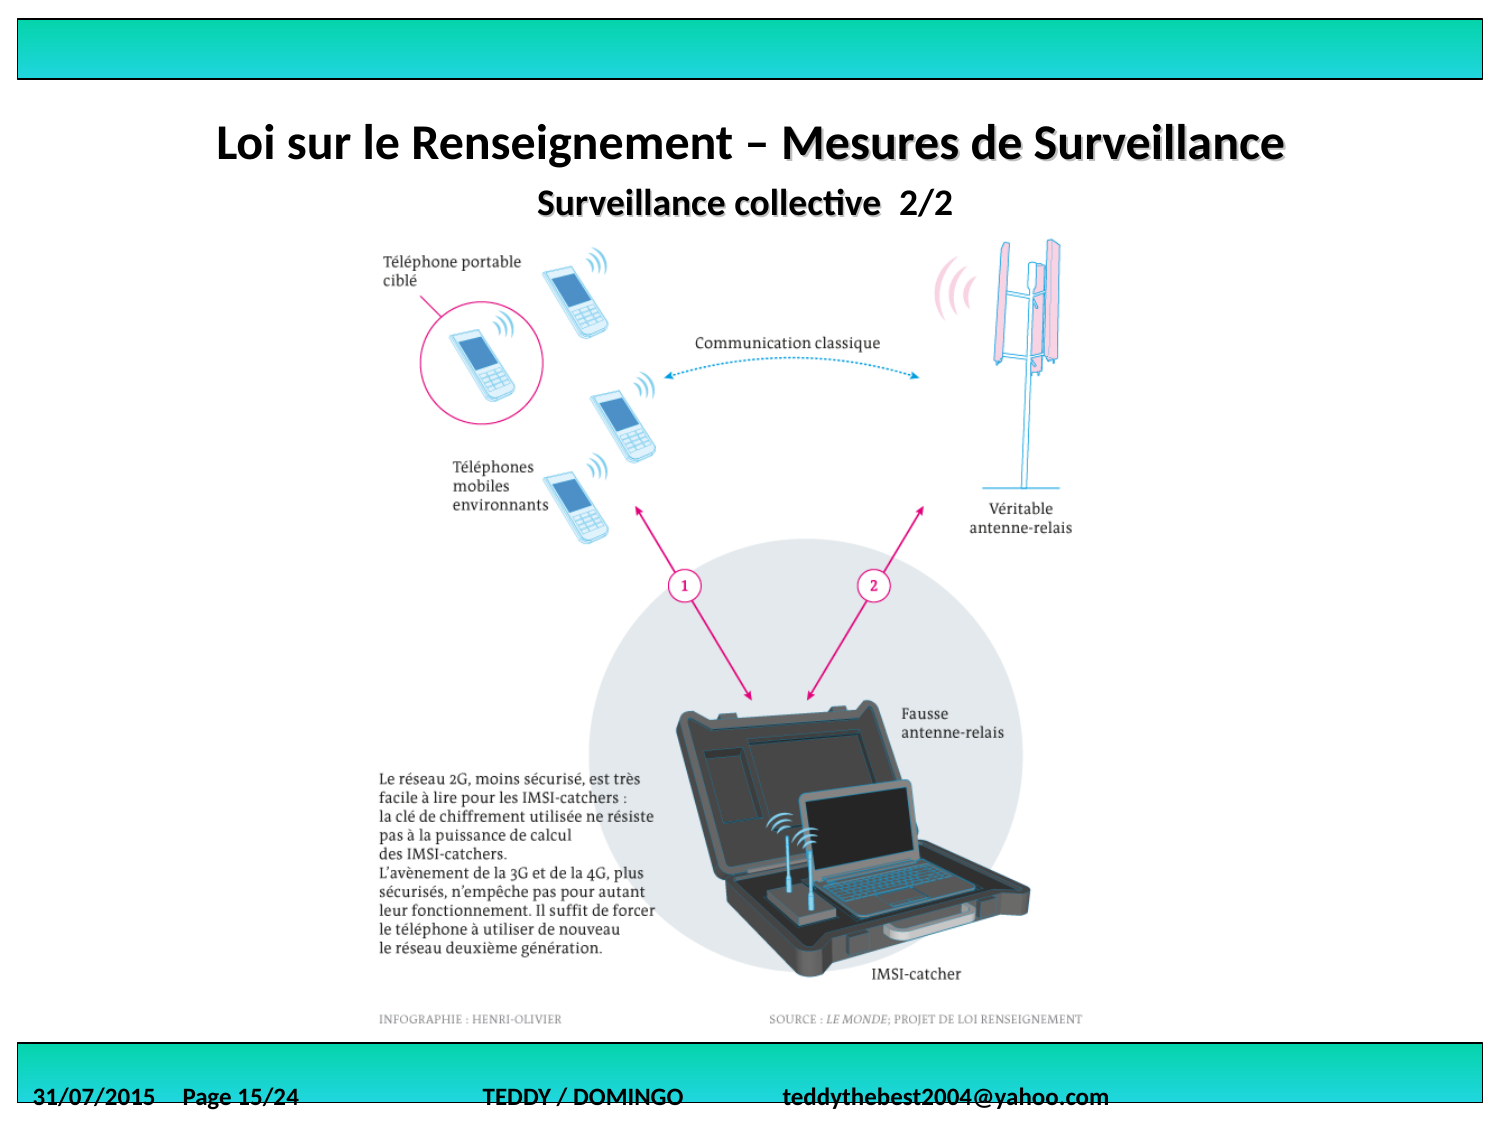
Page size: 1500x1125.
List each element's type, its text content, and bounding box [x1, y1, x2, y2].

text_box [17, 42, 1483, 80]
text_box 31/07/2015 Page 15/24 TEDDY / DOMINGO teddythebest2004@yahoo.com [17, 1042, 1483, 1103]
text_box Surveillance collective 2/2 [19, 170, 1471, 232]
text_box Loi sur le Renseignement – Mesures de Surveillance [19, 101, 1483, 178]
picture [371, 234, 1093, 1028]
